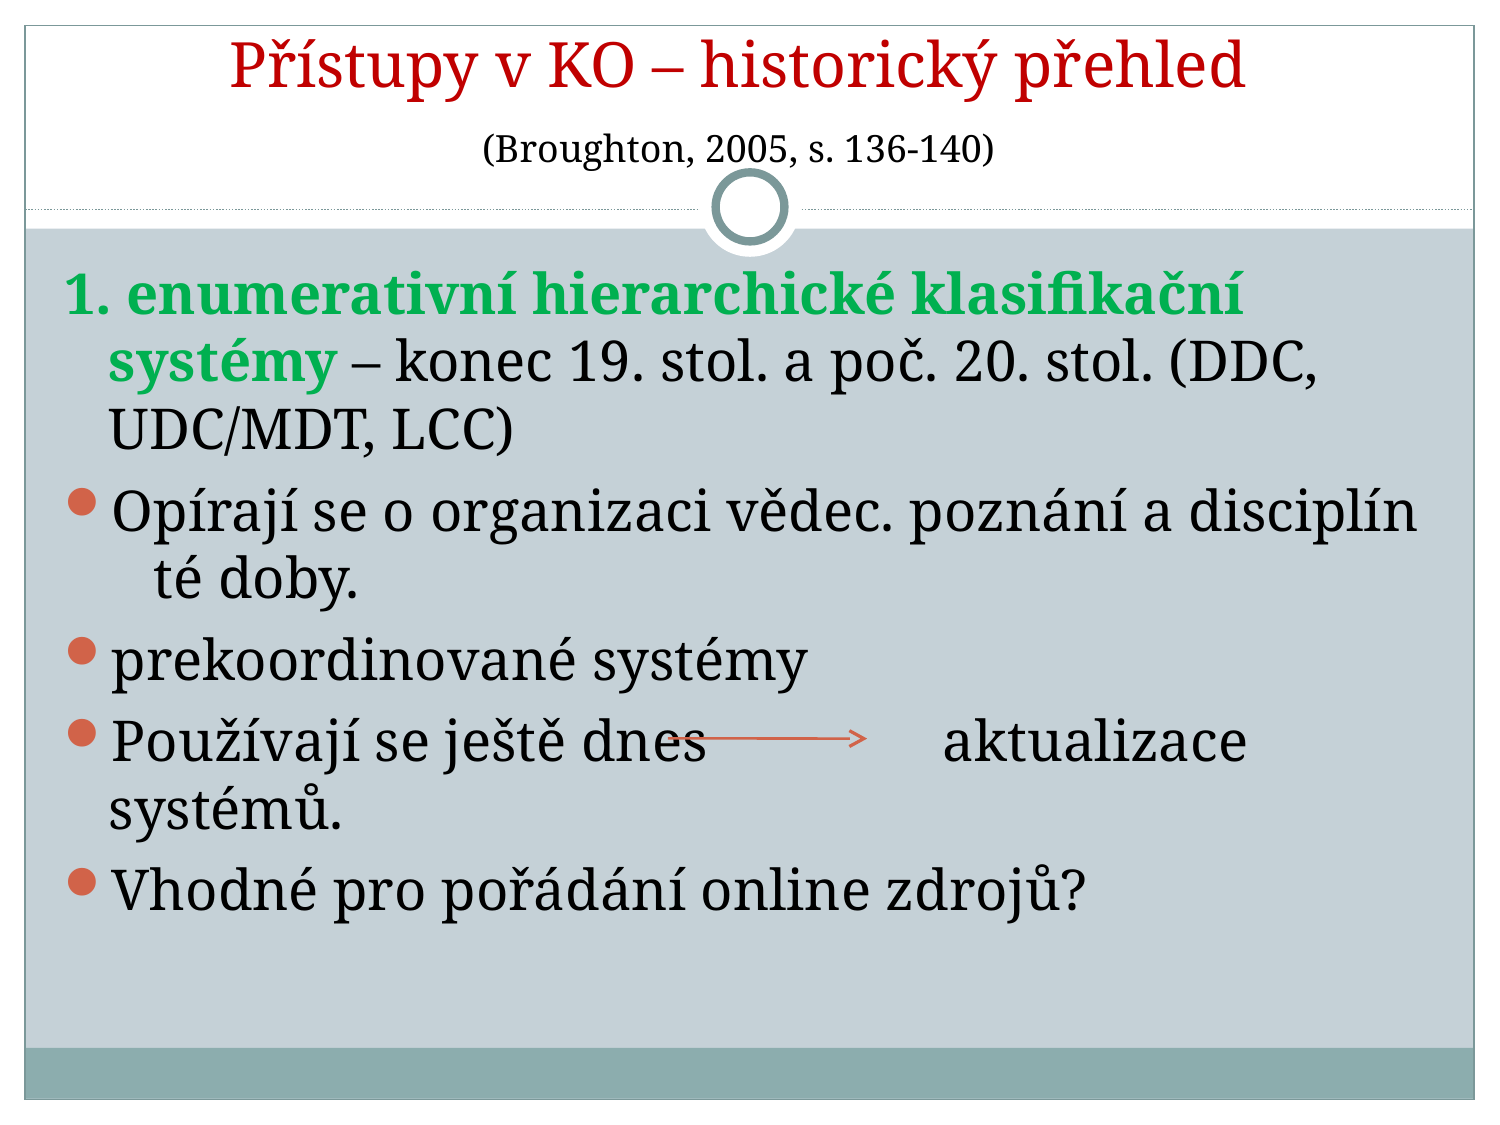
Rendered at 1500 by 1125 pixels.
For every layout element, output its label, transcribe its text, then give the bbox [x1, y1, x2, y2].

list 1. enumerativní hierarchické klasifikační systémy – konec 19. stol. a poč. 20. stol. (DDC, UDC/MDT, LCC) Opírají se o organizaci vědec. poznání a disciplín té doby. prekoordinované systémy Používají se ještě dnes aktualizace systémů. Vhodné pro pořádání online zdrojů? [49, 250, 1445, 1032]
title Přístupy v KO – historický přehled (Broughton, 2005, s. 136-140) [46, 17, 1447, 184]
